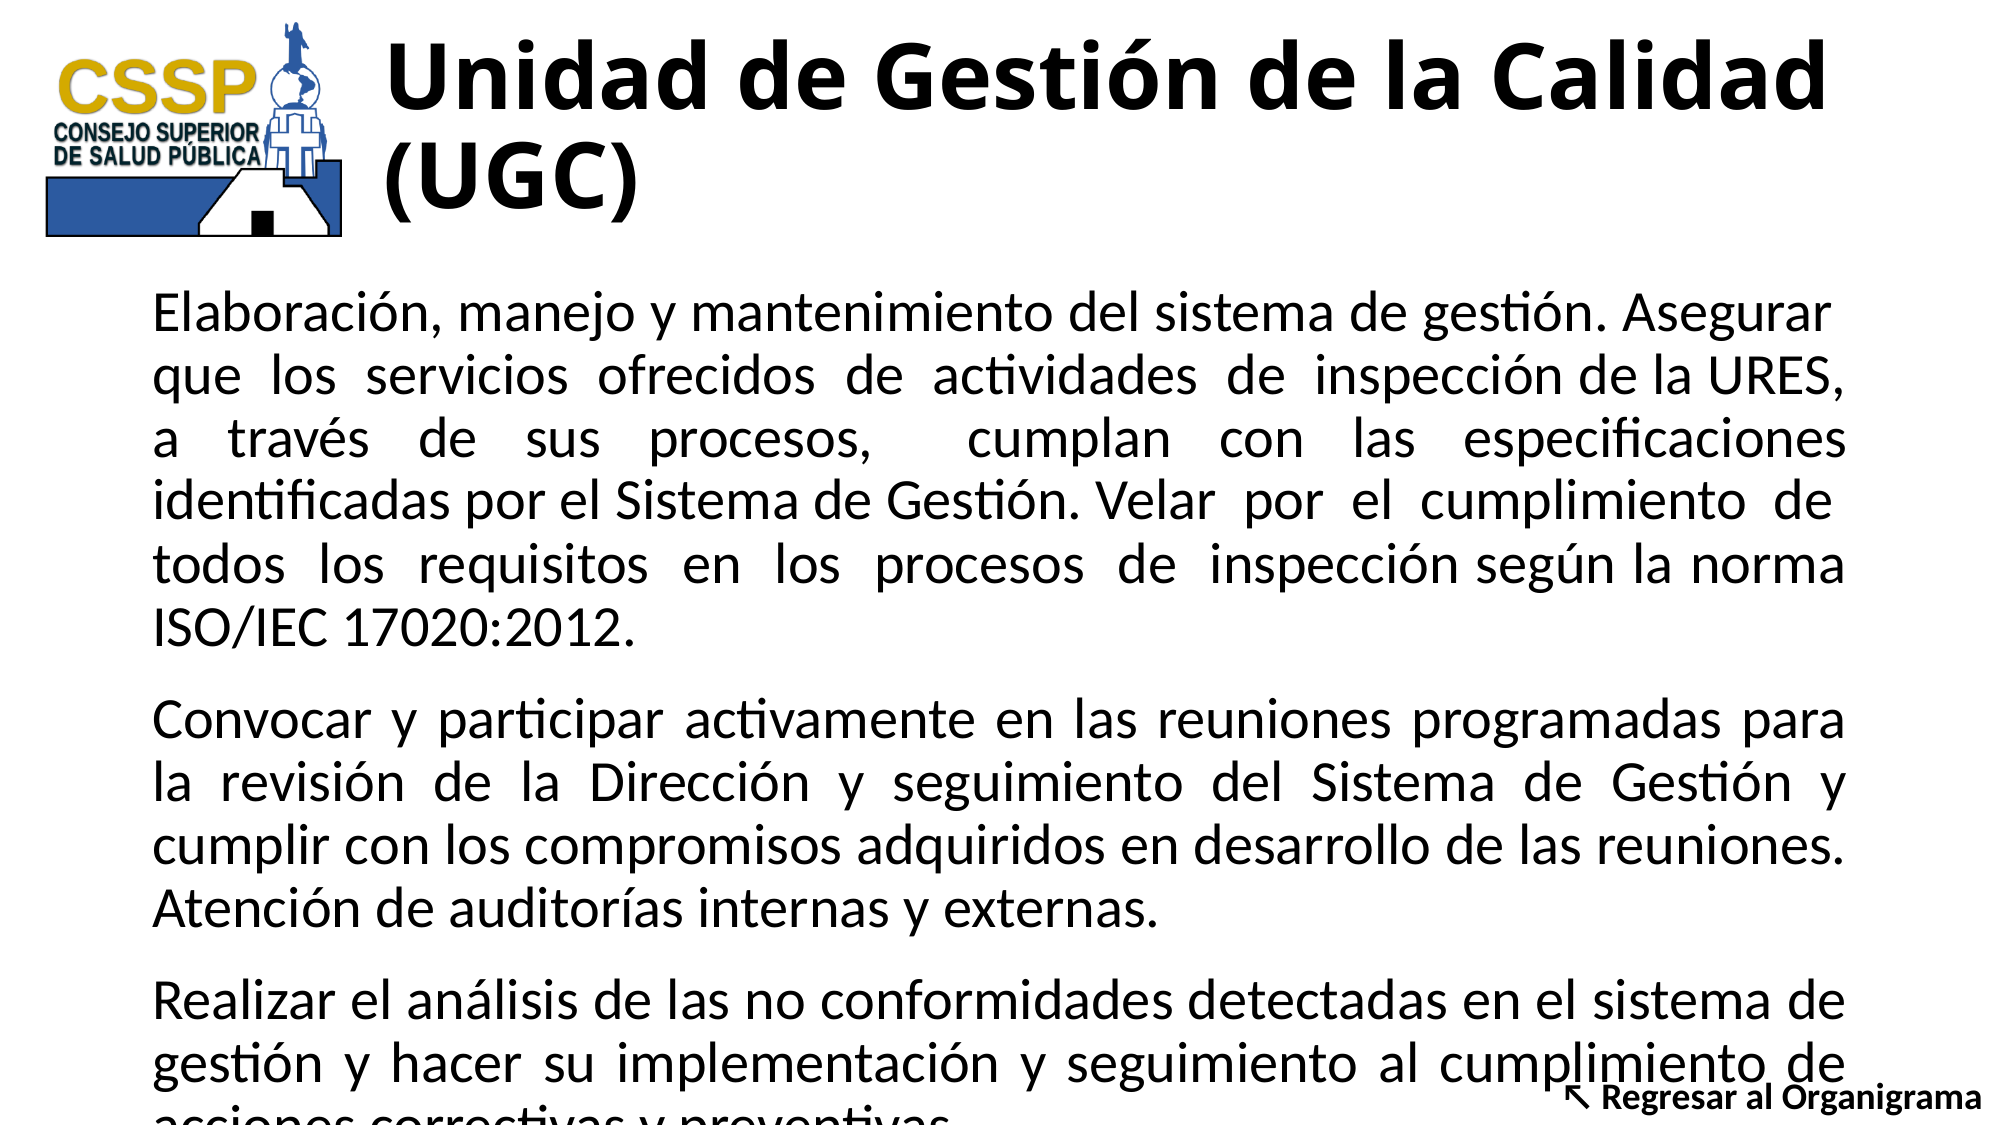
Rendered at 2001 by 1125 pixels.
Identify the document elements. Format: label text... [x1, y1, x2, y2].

title Unidad de Gestión de la Calidad (UGC) [368, 22, 1863, 241]
list Elaboración, manejo y mantenimiento del sistema de gestión. Asegurar que los servicios ofrecidos de actividades de inspección de la URES, a través de sus procesos, cumplan con las especificaciones identificadas por el Sistema de Gestión. Velar por el cumplimiento de todos los requisitos en los procesos de inspección según la norma ISO/IEC 17020:2012. Convocar y participar activamente en las reuniones programadas para la revisión de la Dirección y seguimiento del Sistema de Gestión y cumplir con los compromisos adquiridos en desarrollo de las reuniones. Atención de auditorías internas y externas. Realizar el análisis de las no conformidades detectadas en el sistema de gestión y hacer su implementación y seguimiento al cumplimiento de acciones correctivas y preventivas. Mantener centralizada la documentación oficial sobre el proceso, el SGC; así como comunicar de manera oportuna al personal involucrado. Comunicar cambios relevantes del sistema de gestión al personal involucrado. Desarrollar y conducir programas de difusión interna y externa para el personal, con el objetivo de mejorar la implementación del sistema de gestión. Apoyar en trabajos técnicos, charlas u otras actividades relacionadas a las actividades del sistema de gestión de calidad e implementación de Normas ISO, Realizar cambios al sistema de gestión., Implementación y seguimiento a Normas ISO, Coordinar y realizar auditorías de Buenas Practicas Clínica e Implementar la mejora continua en los procesos del SGC. Nombre del Responsable: Licda. Nancy de Archila Mujeres: 1 Hombres: 0 Total de empleados: 1 [137, 273, 1863, 1066]
text_box ↖ Regresar al Organigrama [1546, 1064, 1999, 1125]
picture [44, 22, 342, 237]
